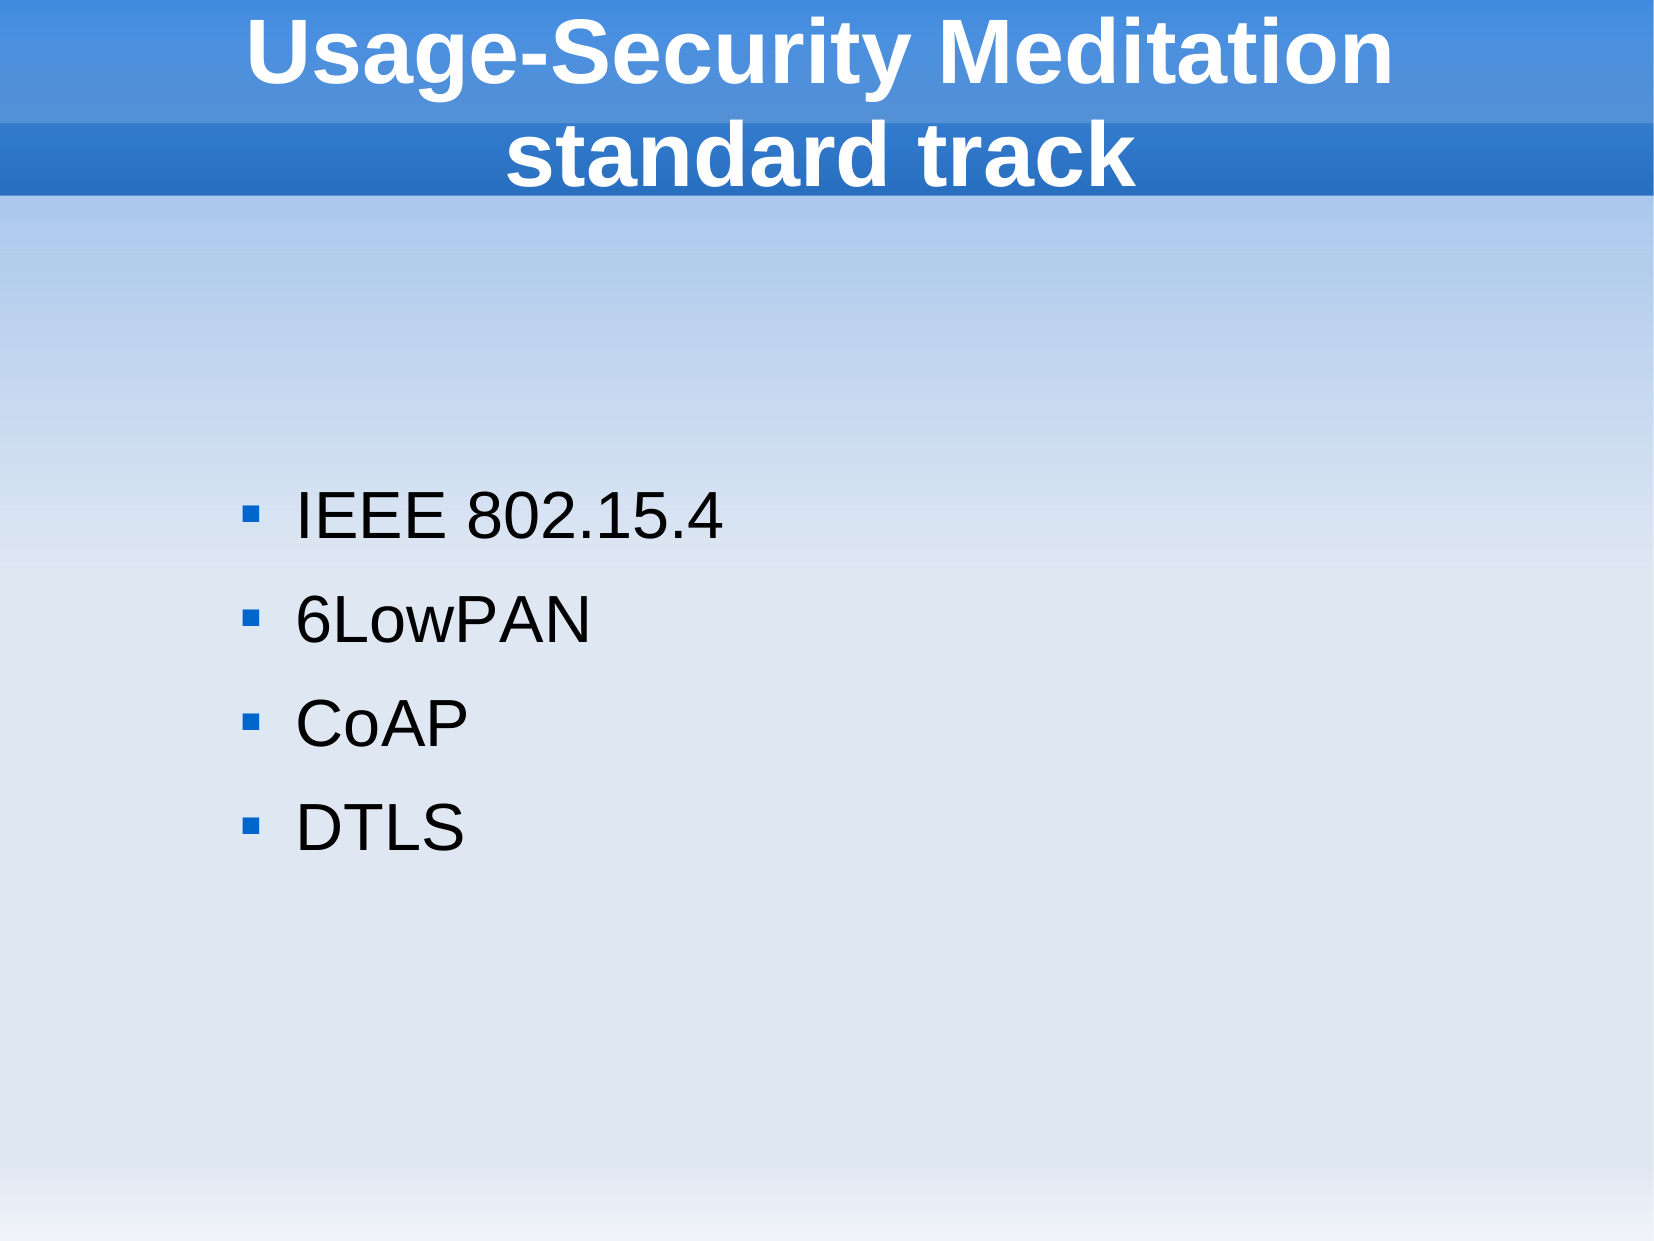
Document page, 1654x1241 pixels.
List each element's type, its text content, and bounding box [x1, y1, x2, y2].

list IEEE 802.15.4 6LowPAN CoAP DTLS [225, 268, 1654, 1088]
picture [0, 0, 1654, 1241]
title Usage-Security Meditation standard track [76, 0, 1565, 208]
